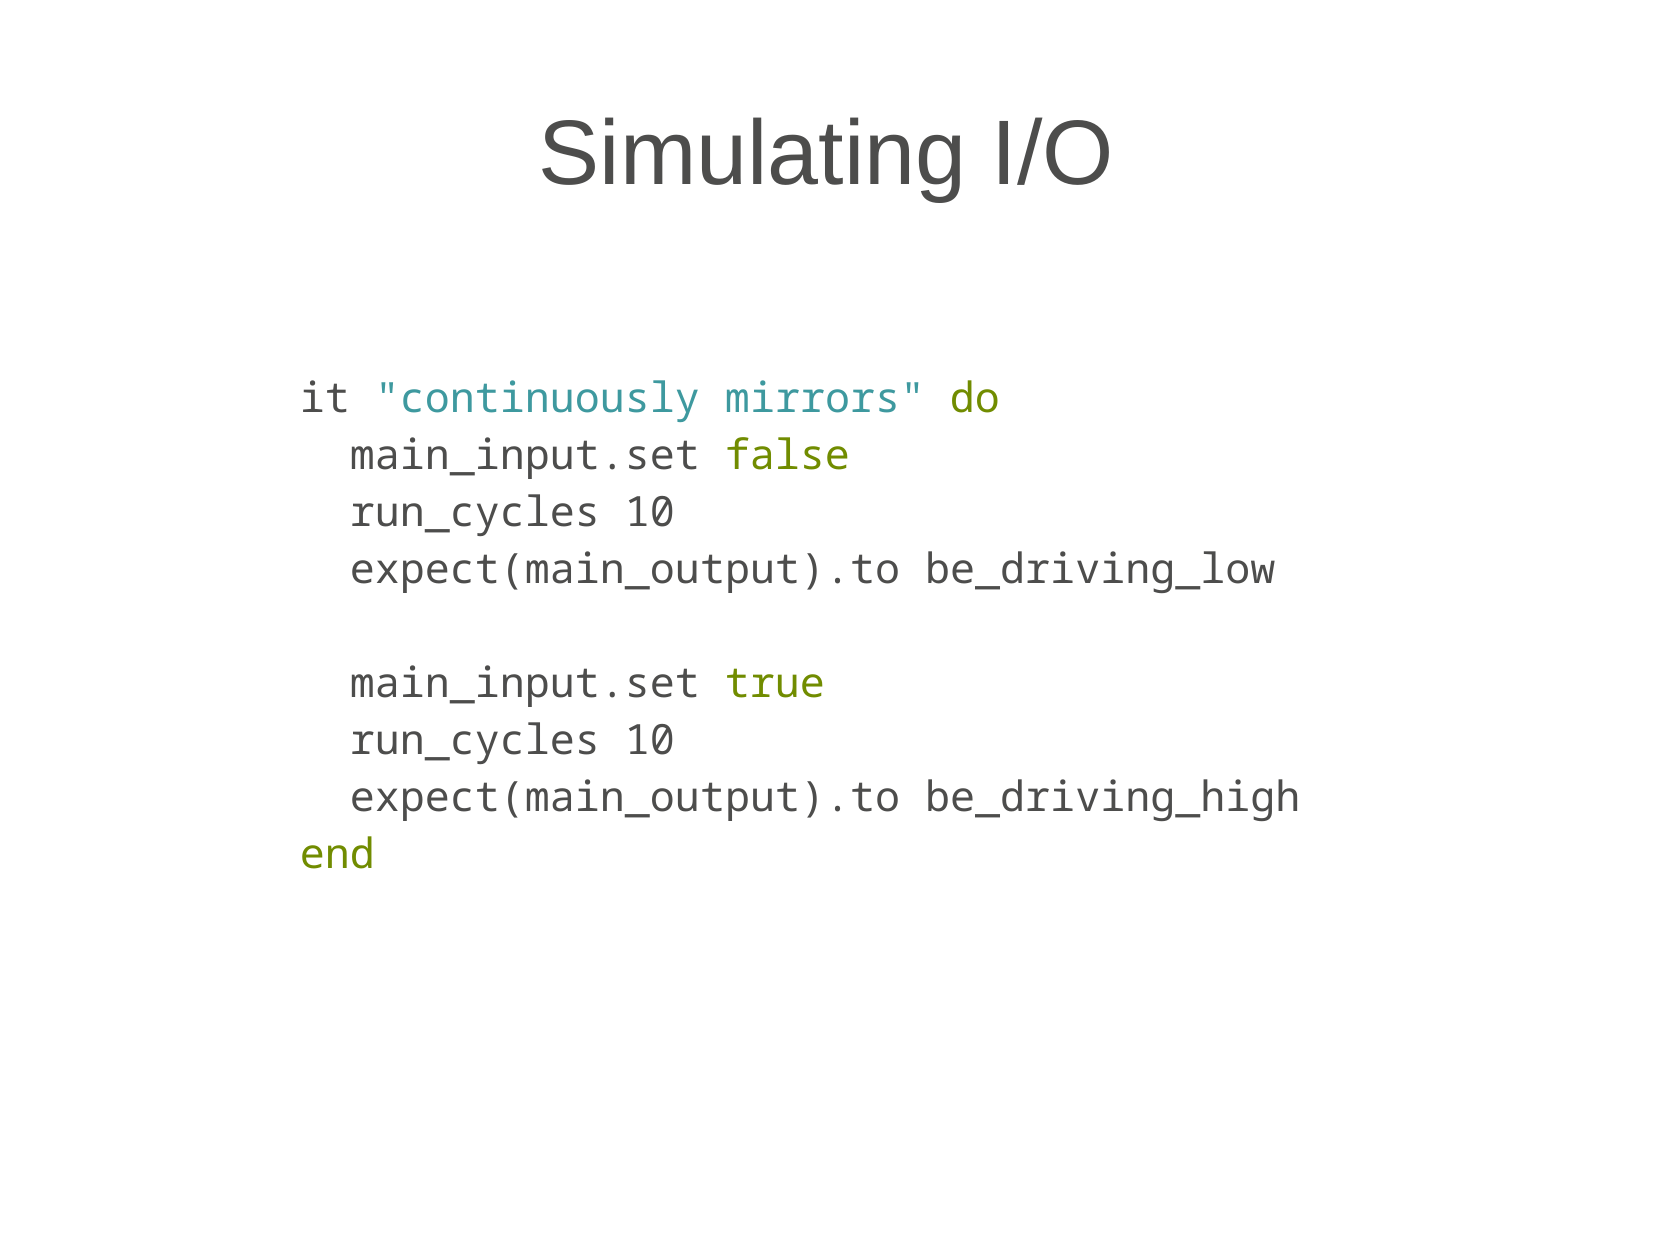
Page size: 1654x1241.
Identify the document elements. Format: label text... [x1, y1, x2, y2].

title Simulating I/O [82, 49, 1571, 257]
text_box it "continuously mirrors" do main_input.set false run_cycles 10 expect(main_output).to be_driving_low main_input.set true run_cycles 10 expect(main_output).to be_driving_high end [285, 360, 1473, 901]
